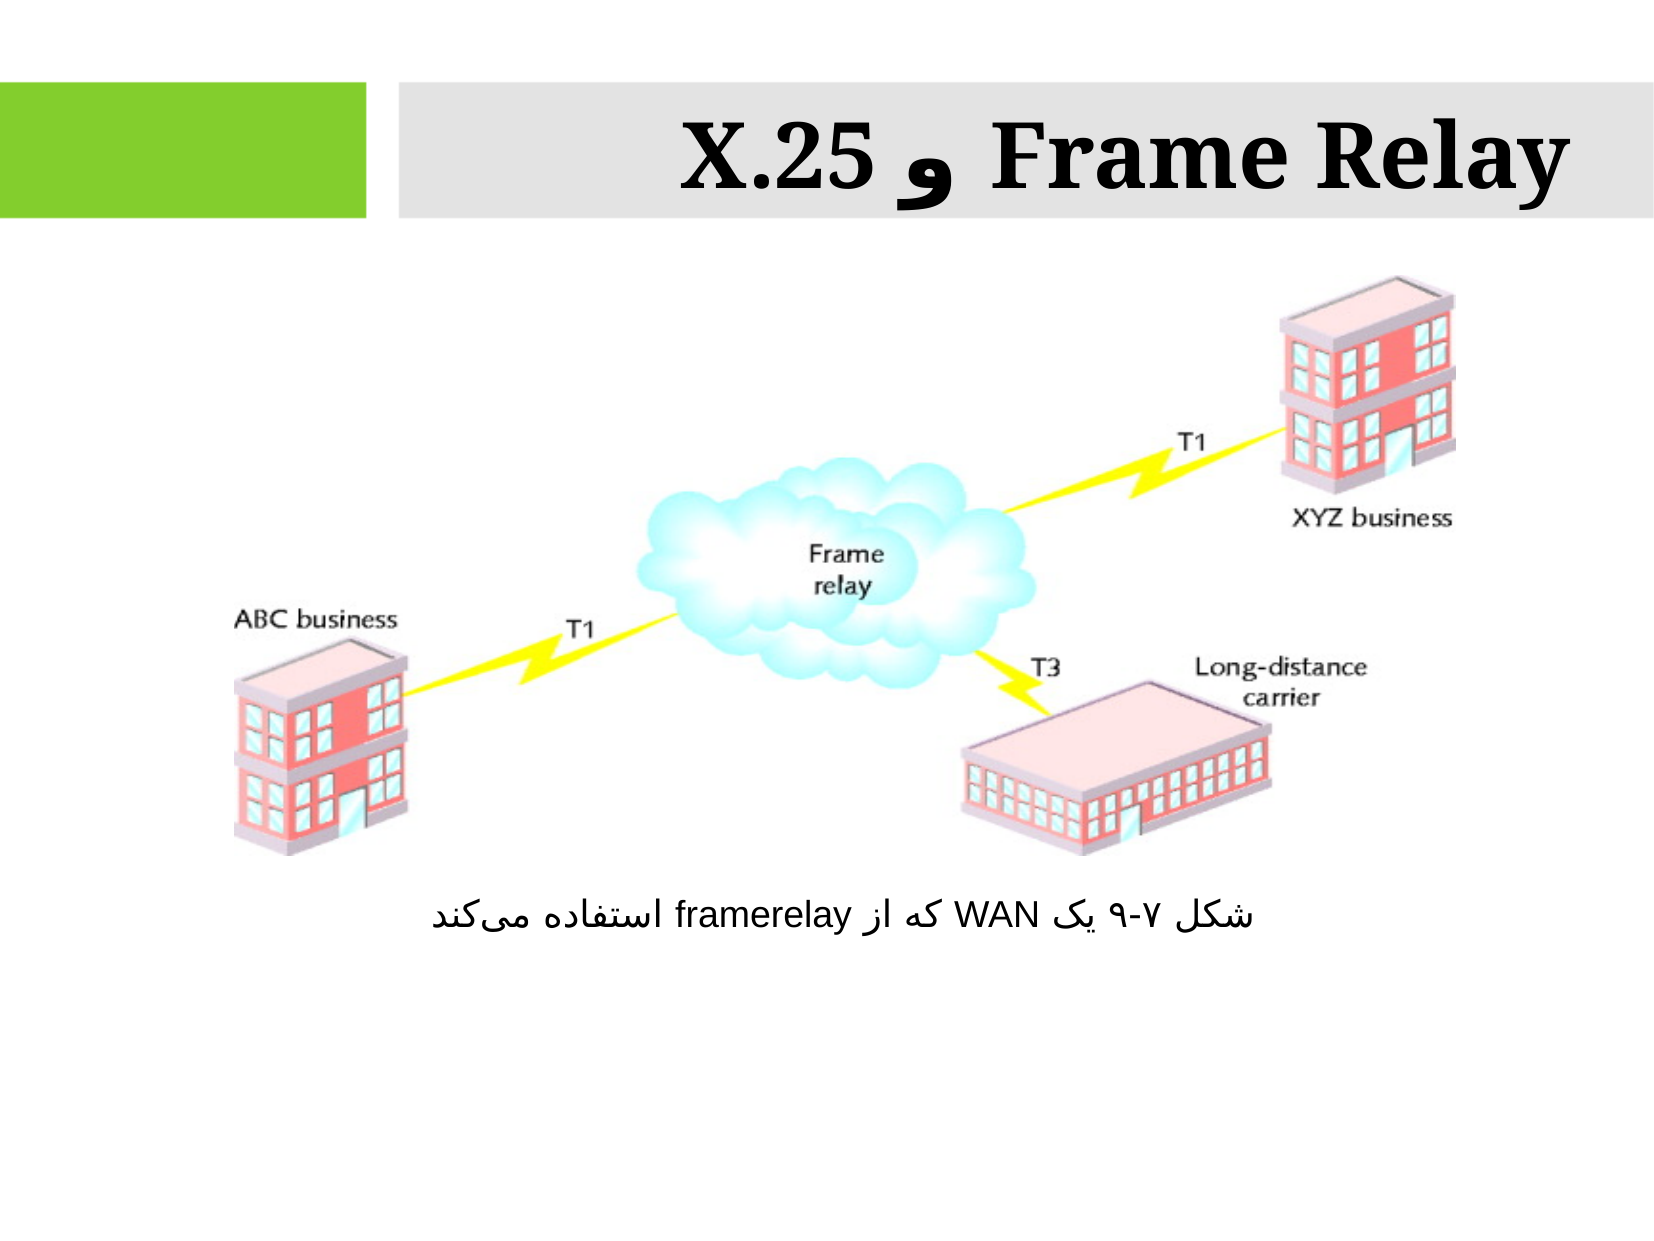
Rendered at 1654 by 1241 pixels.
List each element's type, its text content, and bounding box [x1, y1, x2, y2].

picture [0, 0, 1654, 1241]
title X.25 و Frame Relay [82, 49, 1571, 257]
text_box شکل ۷-۹ یک WAN که از framerelay استفاده می‌کند [390, 882, 1306, 943]
